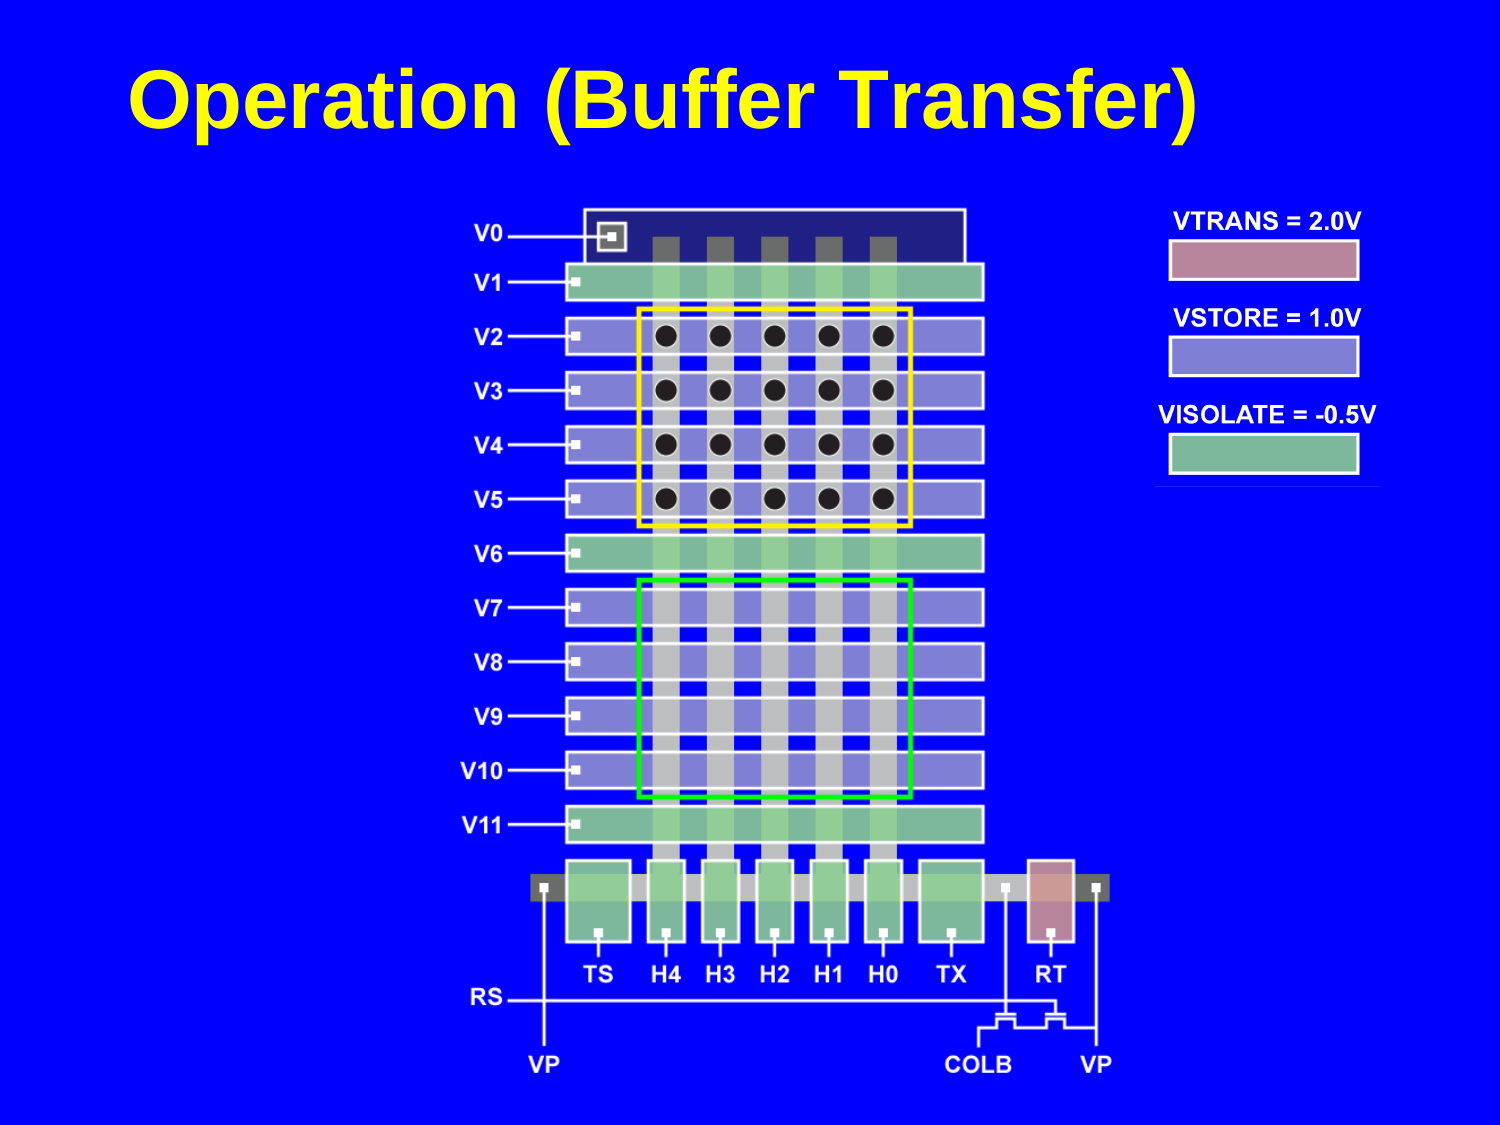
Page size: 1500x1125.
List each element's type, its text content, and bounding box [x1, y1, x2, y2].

picture [449, 187, 1380, 1091]
title Operation (Buffer Transfer) [112, 37, 1388, 163]
